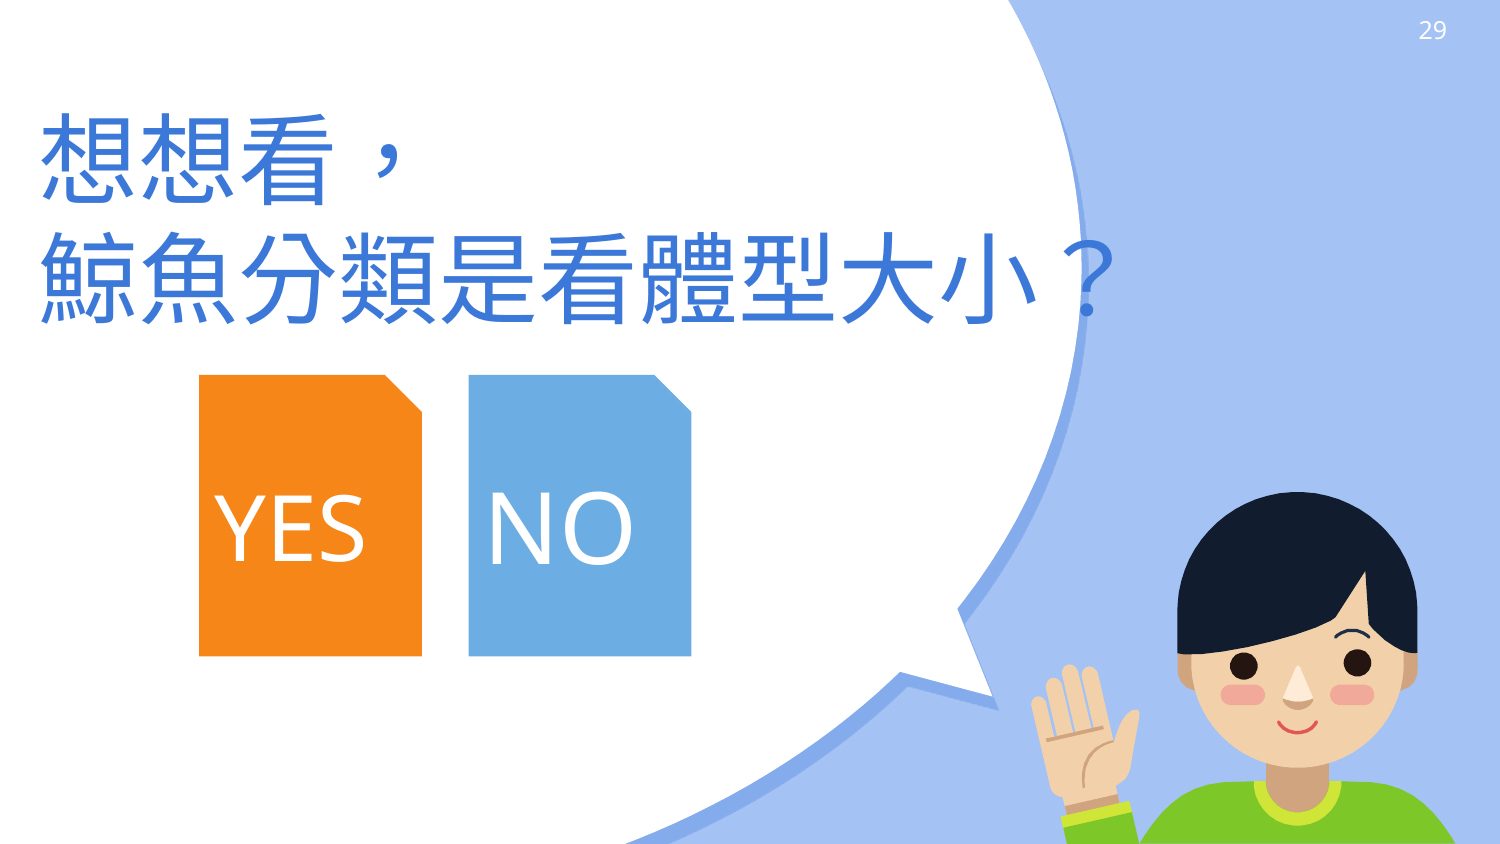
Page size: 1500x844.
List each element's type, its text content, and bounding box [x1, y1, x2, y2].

text_box 想想看， 鯨魚分類是看體型大小？ [23, 82, 1172, 273]
text_box YES [199, 374, 422, 657]
text_box NO [468, 374, 692, 657]
text_box 29 [1403, 0, 1494, 65]
text_box [1031, 492, 1456, 844]
